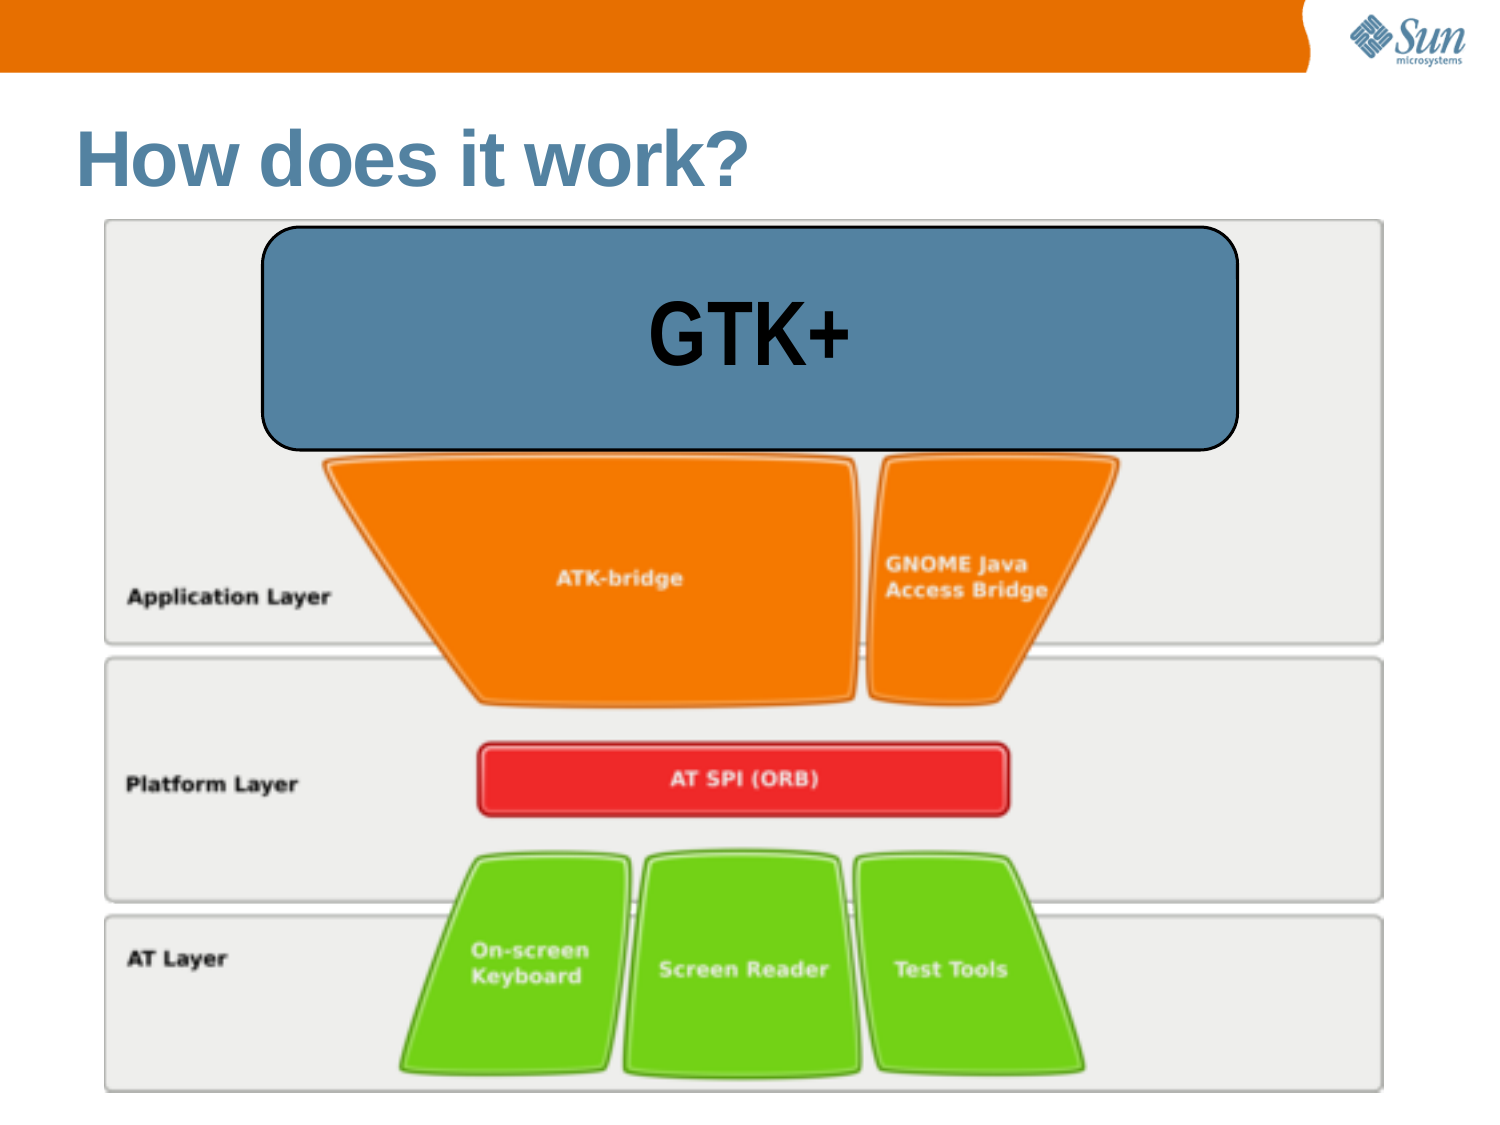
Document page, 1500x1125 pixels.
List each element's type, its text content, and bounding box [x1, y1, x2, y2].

picture [104, 219, 1384, 1093]
picture [0, 0, 1500, 75]
title How does it work? [75, 122, 1438, 228]
text_box GTK+ [262, 227, 1238, 451]
